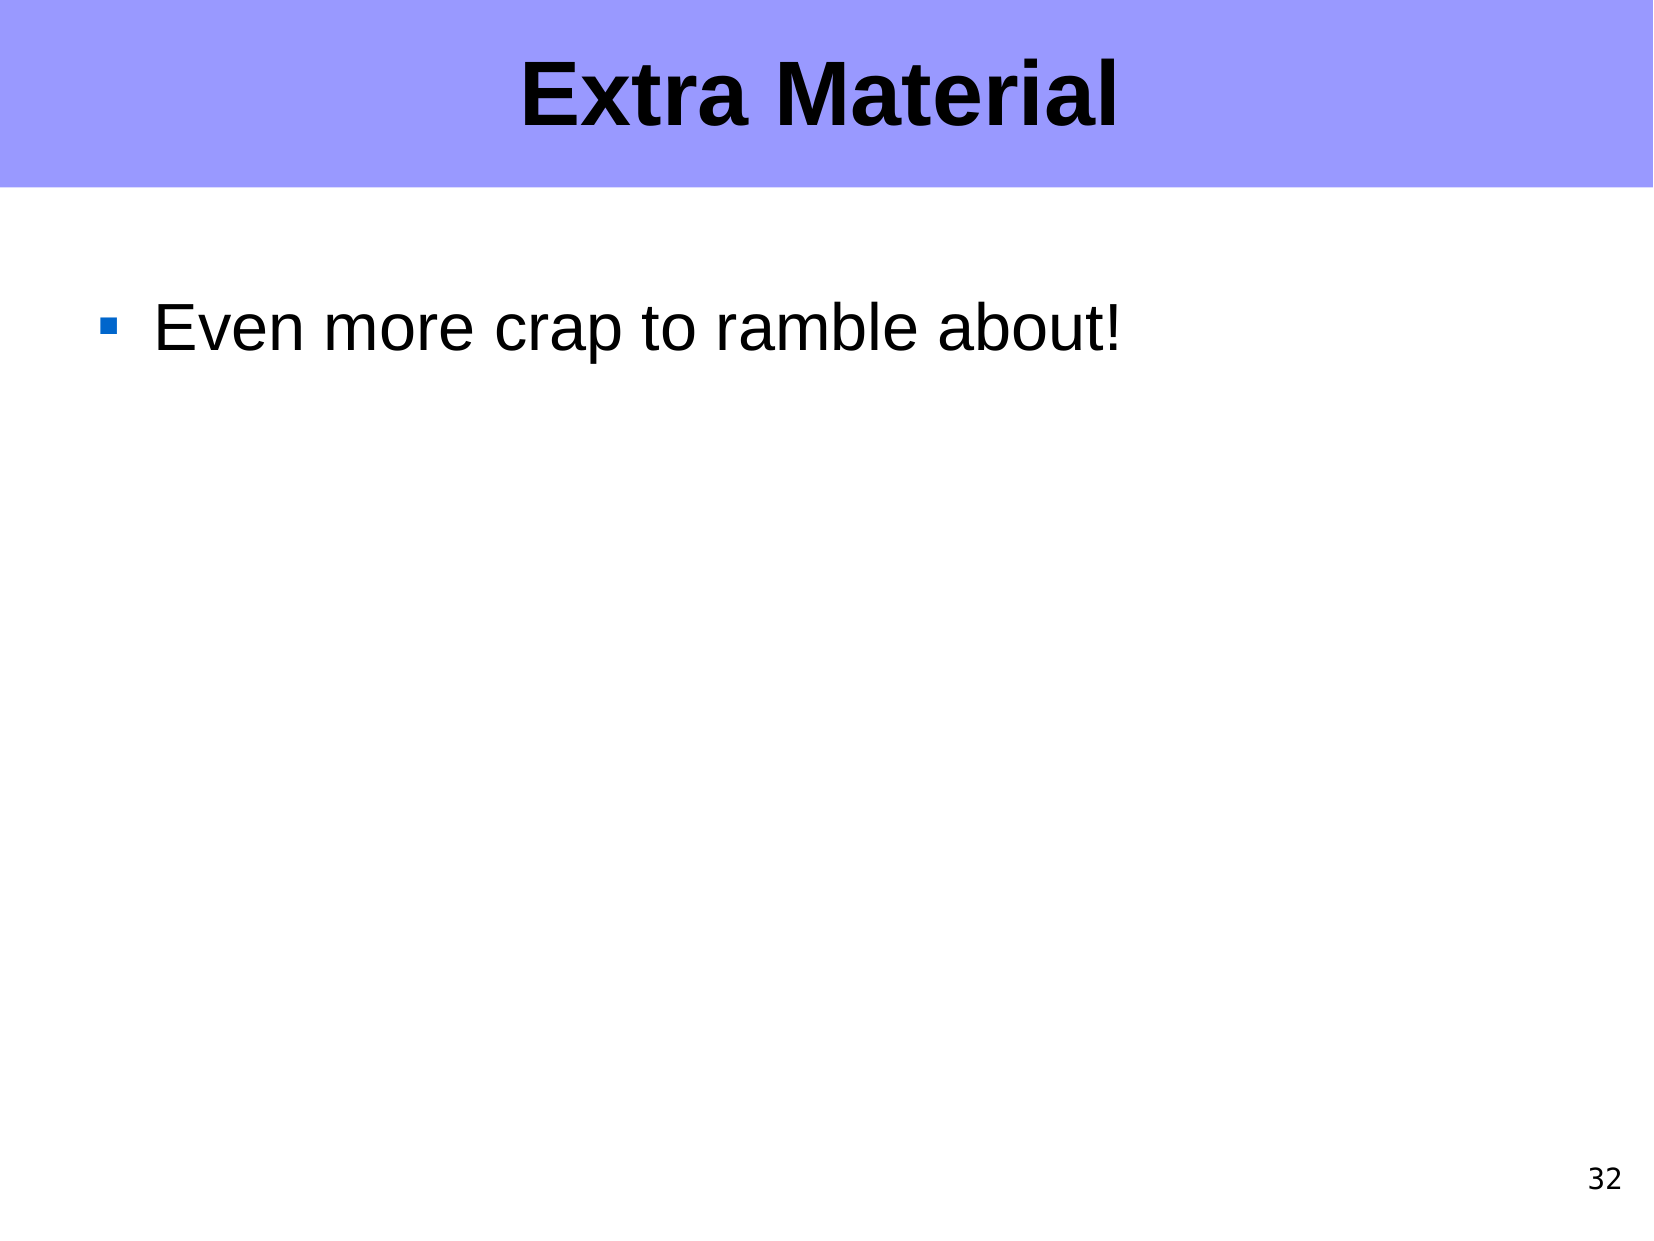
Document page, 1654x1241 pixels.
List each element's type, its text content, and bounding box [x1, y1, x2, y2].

title Extra Material [76, 0, 1565, 188]
list Even more crap to ramble about! [82, 290, 1571, 1109]
picture [0, 0, 1654, 1241]
